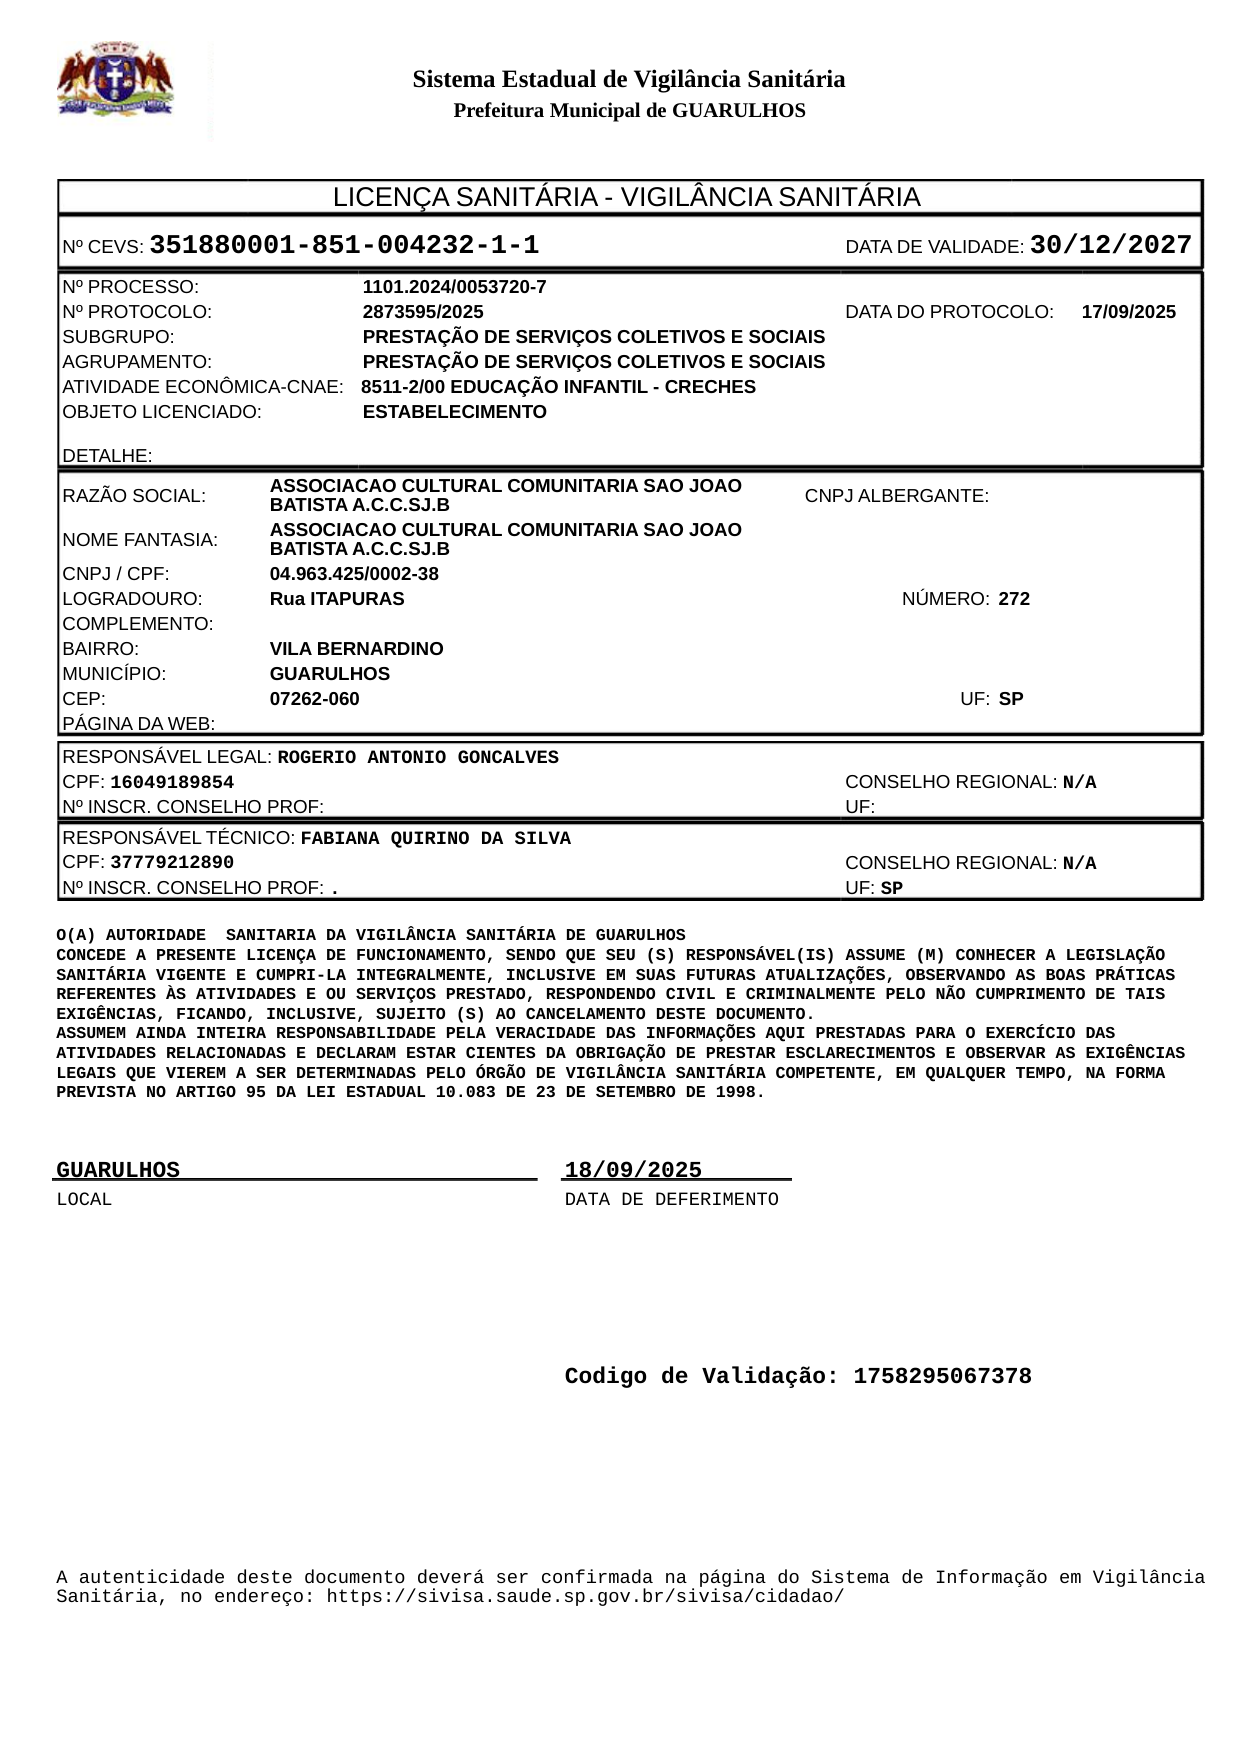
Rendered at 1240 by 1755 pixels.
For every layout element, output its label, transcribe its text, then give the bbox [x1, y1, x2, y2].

text_box UF: [845, 796, 901, 818]
text_box [57, 41, 214, 142]
text_box Codigo de Validação: 1758295067378 [564, 1361, 1058, 1388]
text_box ESTABELECIMENTO [363, 401, 575, 423]
text_box RESPONSÁVEL LEGAL: ROGERIO ANTONIO GONCALVES CPF: 16049189854 [62, 746, 585, 793]
text_box Nº INSCR. CONSELHO PROF: [62, 796, 350, 818]
text_box OBJETO LICENCIADO: [62, 401, 288, 423]
text_box NOME FANTASIA: [62, 528, 246, 550]
text_box 1101.2024/0053720-7 2873595/2025 PRESTAÇÃO DE SERVIÇOS COLETIVOS E SOCIAIS PRESTAÇÃO DE SERVIÇOS COLETIVOS E SOCIAIS [362, 276, 853, 373]
text_box RAZÃO SOCIAL: [62, 485, 232, 507]
text_box PÁGINA DA WEB: [62, 713, 243, 735]
text_box [57, 741, 1205, 901]
text_box UF: SP [845, 876, 929, 899]
text_box NÚMERO: 272 [902, 588, 1056, 610]
text_box O(A) AUTORIDADE SANITARIA DA VIGILÂNCIA SANITÁRIA DE GUARULHOS [56, 924, 712, 944]
text_box 04.963.425/0002-38 Rua ITAPURAS [269, 563, 463, 610]
text_box LOCAL [56, 1188, 138, 1210]
text_box ASSOCIACAO CULTURAL COMUNITARIA SAO JOAO BATISTA A.C.C.SJ.B [269, 519, 772, 560]
text_box 18/09/2025 [564, 1155, 728, 1182]
text_box [57, 179, 1205, 737]
text_box AGRUPAMENTO: [62, 351, 240, 373]
text_box ATIVIDADE ECONÔMICA-CNAE: 8511-2/00 EDUCAÇÃO INFANTIL - CRECHES [62, 376, 785, 398]
text_box CNPJ / CPF: LOGRADOURO: COMPLEMENTO: BAIRRO: MUNICÍPIO: CEP: [62, 563, 240, 710]
text_box UF: SP [960, 688, 1049, 710]
text_box LICENÇA SANITÁRIA - VIGILÂNCIA SANITÁRIA [332, 181, 953, 212]
text_box CNPJ ALBERGANTE: [805, 485, 1016, 507]
text_box Prefeitura Municipal de GUARULHOS [453, 98, 833, 122]
text_box CONSELHO REGIONAL: N/A [845, 771, 1122, 793]
text_box DATA DO PROTOCOLO: 17/09/2025 [845, 301, 1206, 323]
text_box Nº PROCESSO: Nº PROTOCOLO: SUBGRUPO: [62, 276, 238, 348]
text_box CONCEDE A PRESENTE LICENÇA DE FUNCIONAMENTO, SENDO QUE SEU (S) RESPONSÁVEL(IS) ASSUME (M) CONHECER A LEGISLAÇÃO SANITÁRIA VIGENTE E CUMPRI-LA INTEGRALMENTE, INCLUSIVE EM SUAS FUTURAS ATUALIZAÇÕES, OBSERVANDO AS BOAS PRÁTICAS REFERENTES ÀS ATIVIDADES E OU SERVIÇOS PRESTADO, RESPONDENDO CIVIL E CRIMINALMENTE PELO NÃO CUMPRIMENTO DE TAIS EXIGÊNCIAS, FICANDO, INCLUSIVE, SUJEITO (S) AO CANCELAMENTO DESTE DOCUMENTO. ASSUMEM AINDA INTEIRA RESPONSABILIDADE PELA VERACIDADE DAS INFORMAÇÕES AQUI PRESTADAS PARA O EXERCÍCIO DAS ATIVIDADES RELACIONADAS E DECLARAM ESTAR CIENTES DA OBRIGAÇÃO DE PRESTAR ESCLARECIMENTOS E OBSERVAR AS EXIGÊNCIAS LEGAIS QUE VIEREM A SER DETERMINADAS PELO ÓRGÃO DE VIGILÂNCIA SANITÁRIA COMPETENTE, EM QUALQUER TEMPO, NA FORMA PREVISTA NO ARTIGO 95 DA LEI ESTADUAL 10.083 DE 23 DE SETEMBRO DE 1998. [56, 944, 1212, 1101]
text_box Nº CEVS: 351880001-851-004232-1-1 [62, 228, 565, 260]
text_box RESPONSÁVEL TÉCNICO: FABIANA QUIRINO DA SILVA CPF: 37779212890 [62, 826, 598, 873]
text_box DETALHE: [62, 445, 180, 467]
text_box ASSOCIACAO CULTURAL COMUNITARIA SAO JOAO BATISTA A.C.C.SJ.B [269, 475, 772, 516]
text_box Nº INSCR. CONSELHO PROF: . [62, 876, 366, 899]
text_box A autenticidade deste documento deverá ser confirmada na página do Sistema de Informação em Vigilância Sanitária, no endereço: https://sivisa.saude.sp.gov.br/sivisa/cidadao/ [56, 1566, 1229, 1607]
text_box VILA BERNARDINO GUARULHOS 07262-060 [269, 638, 470, 710]
text_box CONSELHO REGIONAL: N/A [845, 851, 1122, 874]
text_box DATA DE VALIDADE: 30/12/2027 [845, 228, 1223, 260]
text_box DATA DE DEFERIMENTO [564, 1188, 804, 1210]
text_box Sistema Estadual de Vigilância Sanitária [412, 65, 873, 93]
text_box GUARULHOS [56, 1155, 205, 1182]
